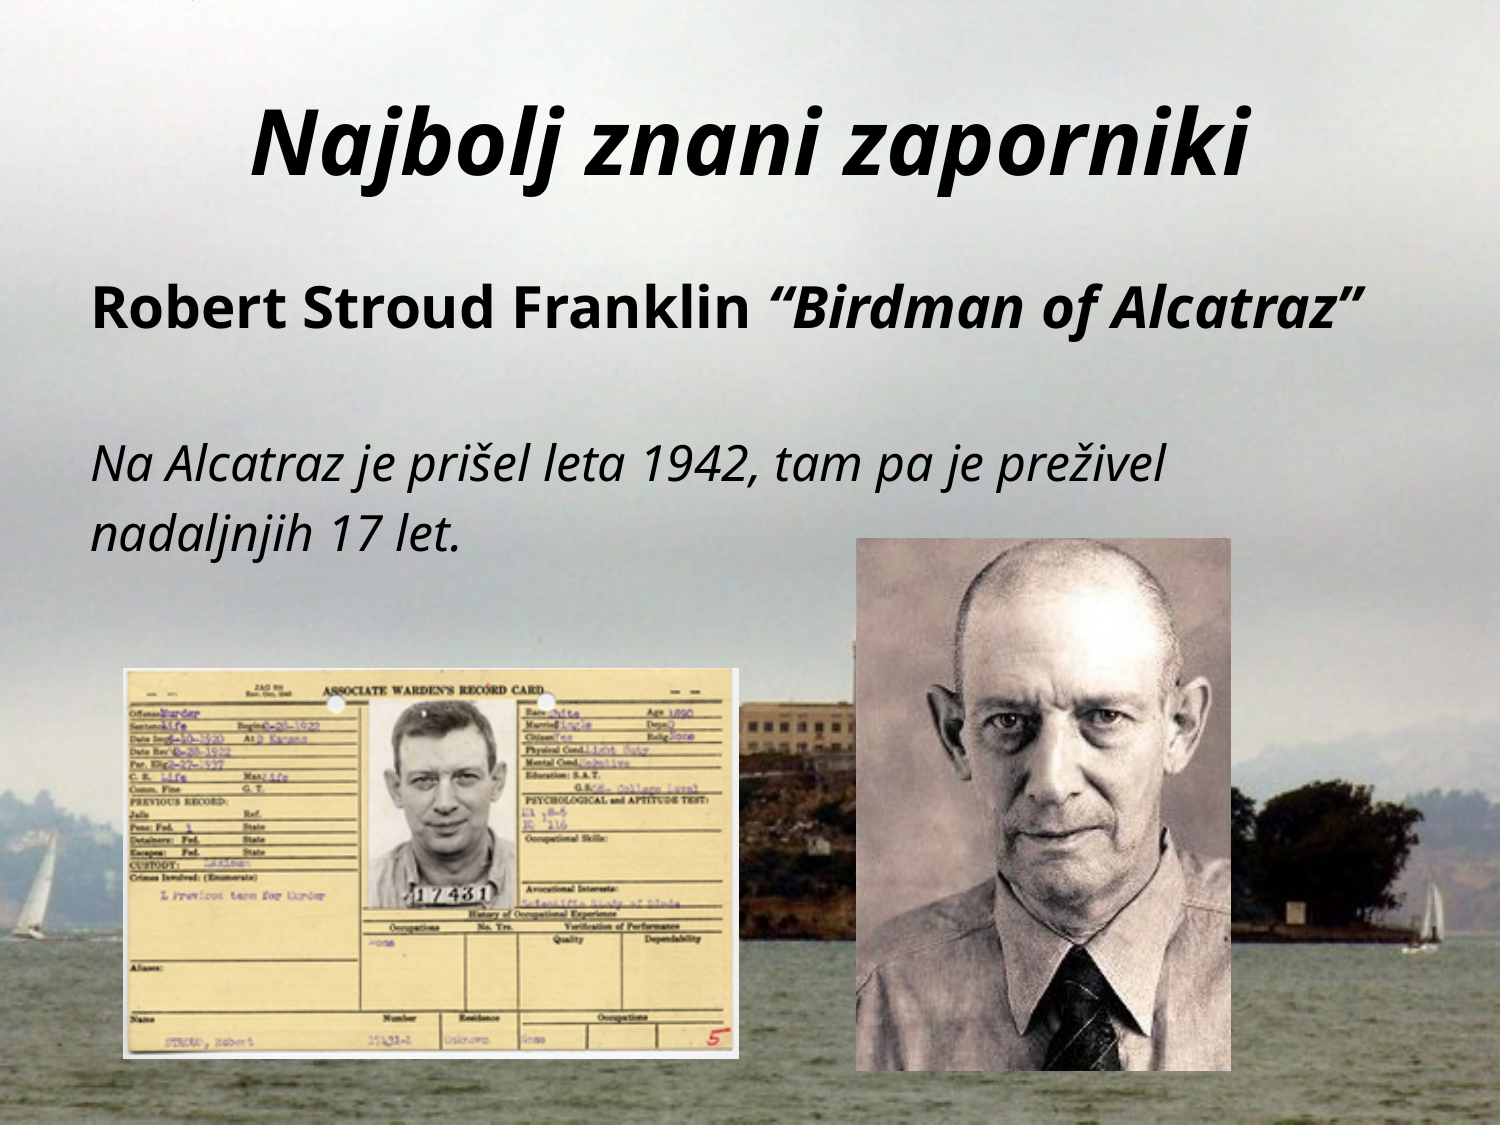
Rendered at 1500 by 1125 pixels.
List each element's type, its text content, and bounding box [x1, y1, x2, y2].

picture [0, 0, 1500, 1125]
title Najbolj znani zaporniki [75, 45, 1425, 233]
list Robert Stroud Franklin “Birdman of Alcatraz” Na Alcatraz je prišel leta 1942, tam pa je preživel nadaljnjih 17 let. [75, 262, 1425, 1005]
